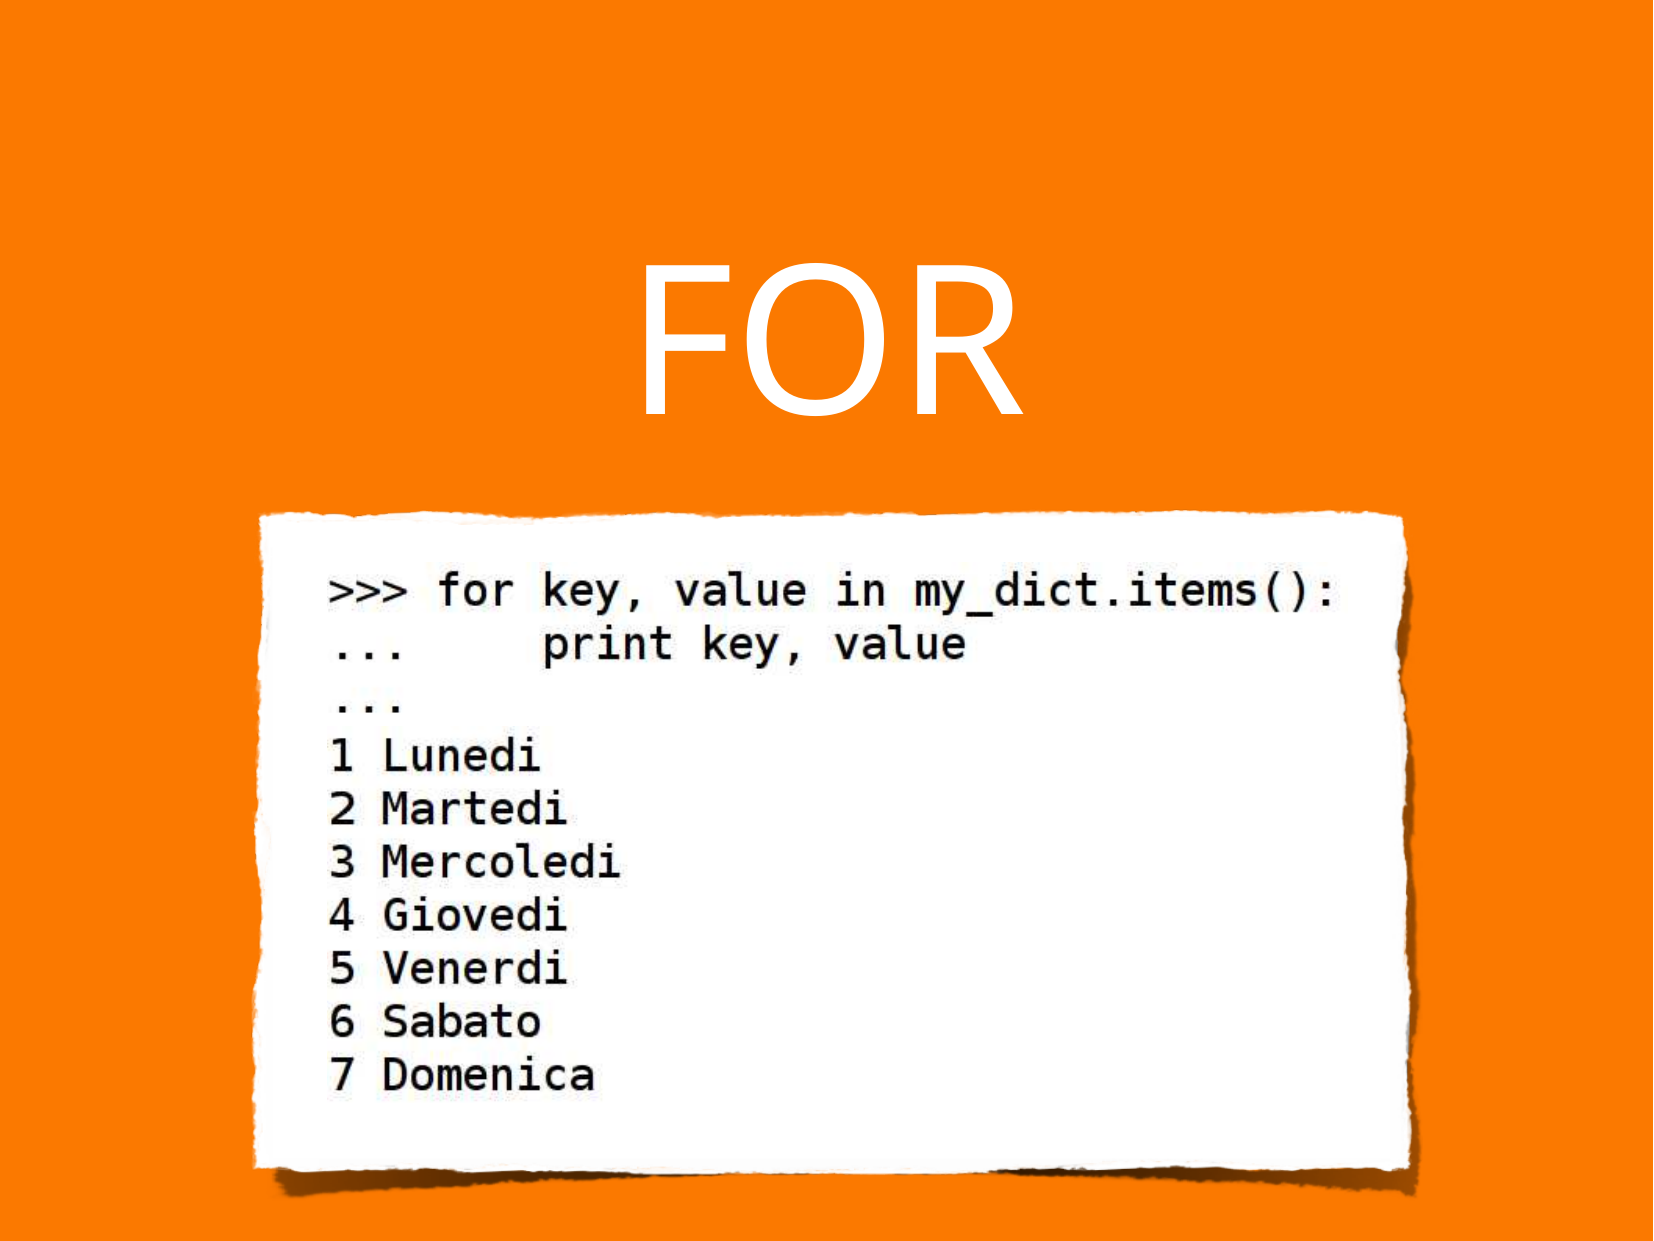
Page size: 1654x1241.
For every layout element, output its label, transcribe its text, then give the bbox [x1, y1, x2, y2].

picture [246, 502, 1423, 1201]
text_box FOR [0, 185, 1653, 451]
